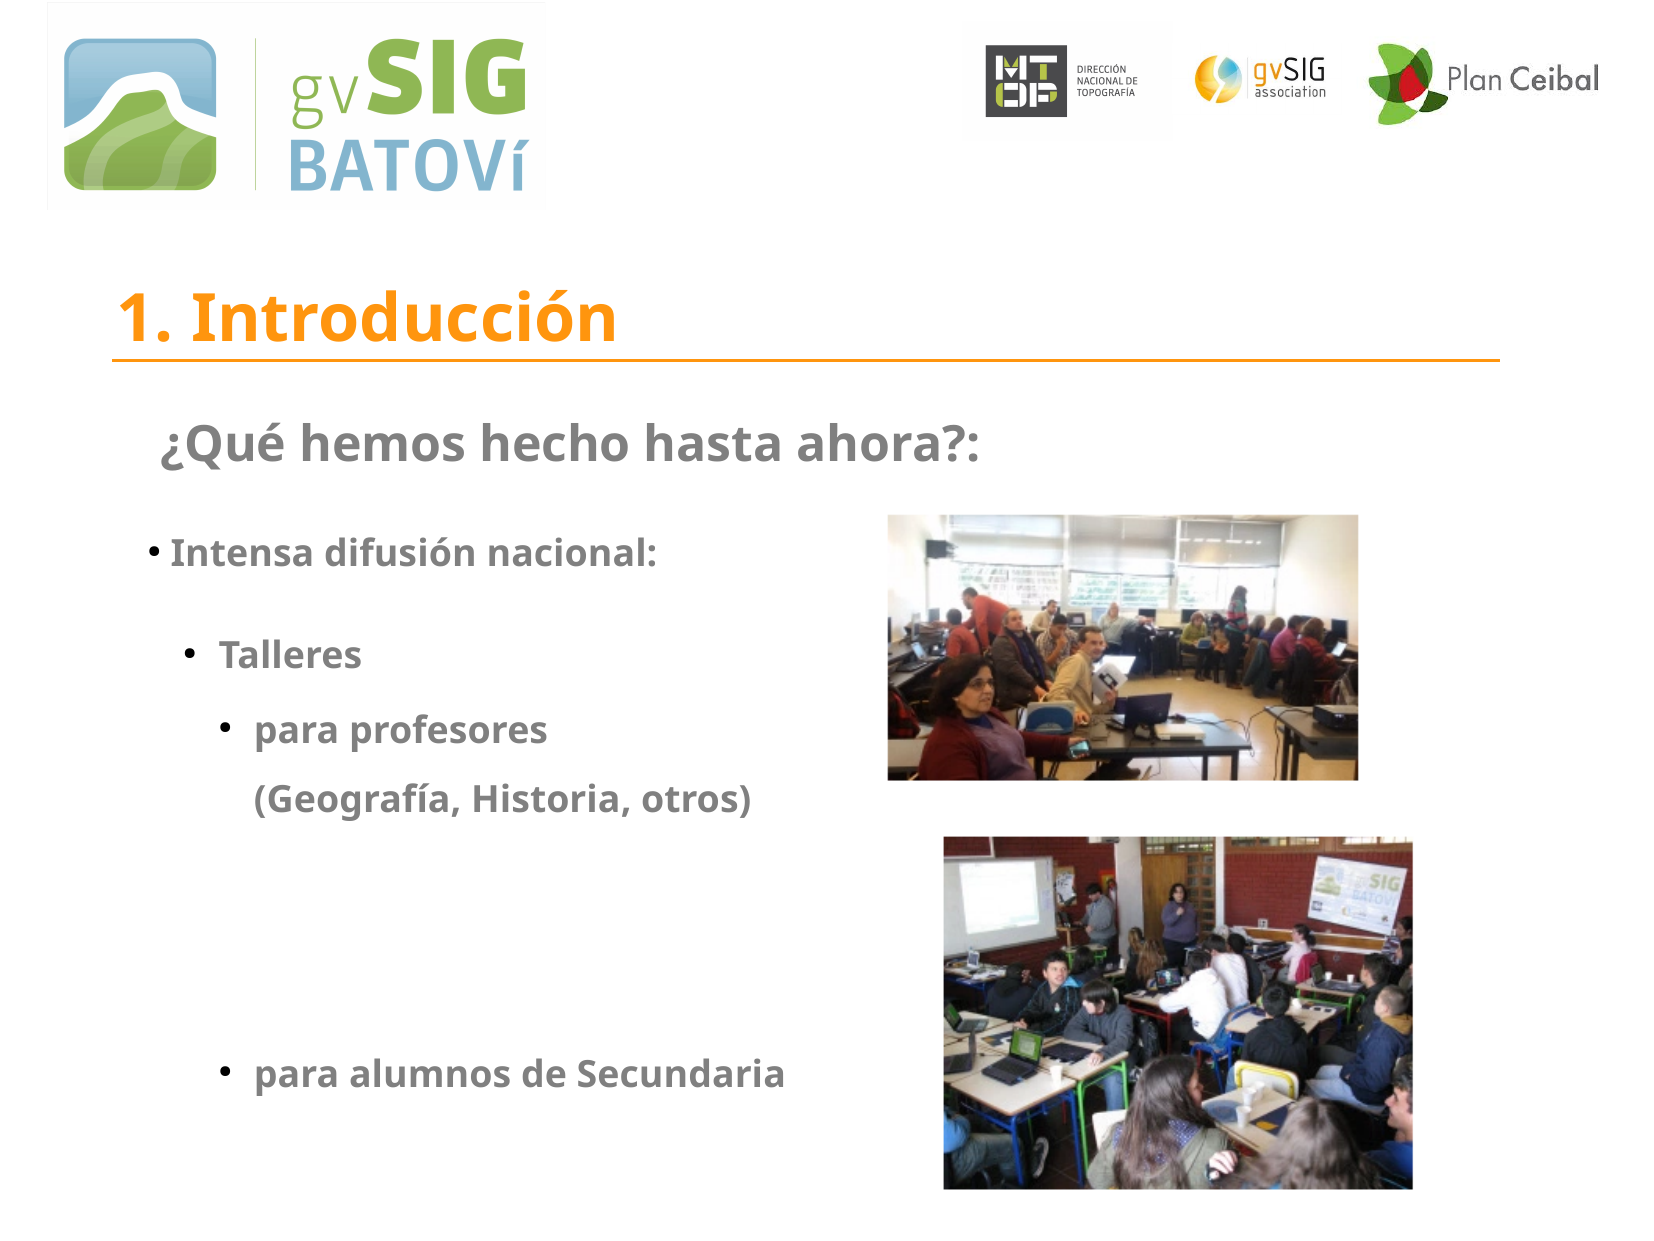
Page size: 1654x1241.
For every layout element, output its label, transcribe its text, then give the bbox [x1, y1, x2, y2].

picture [1343, 23, 1626, 142]
picture [933, 826, 1424, 1207]
picture [962, 21, 1342, 141]
picture [874, 501, 1371, 795]
list ¿Qué hemos hecho hasta ahora?: Intensa difusión nacional: Talleres para profesores (Geografía, Historia, otros) para alumnos de Secundaria [147, 407, 1477, 1033]
title 1. Introducción [116, 274, 1605, 356]
